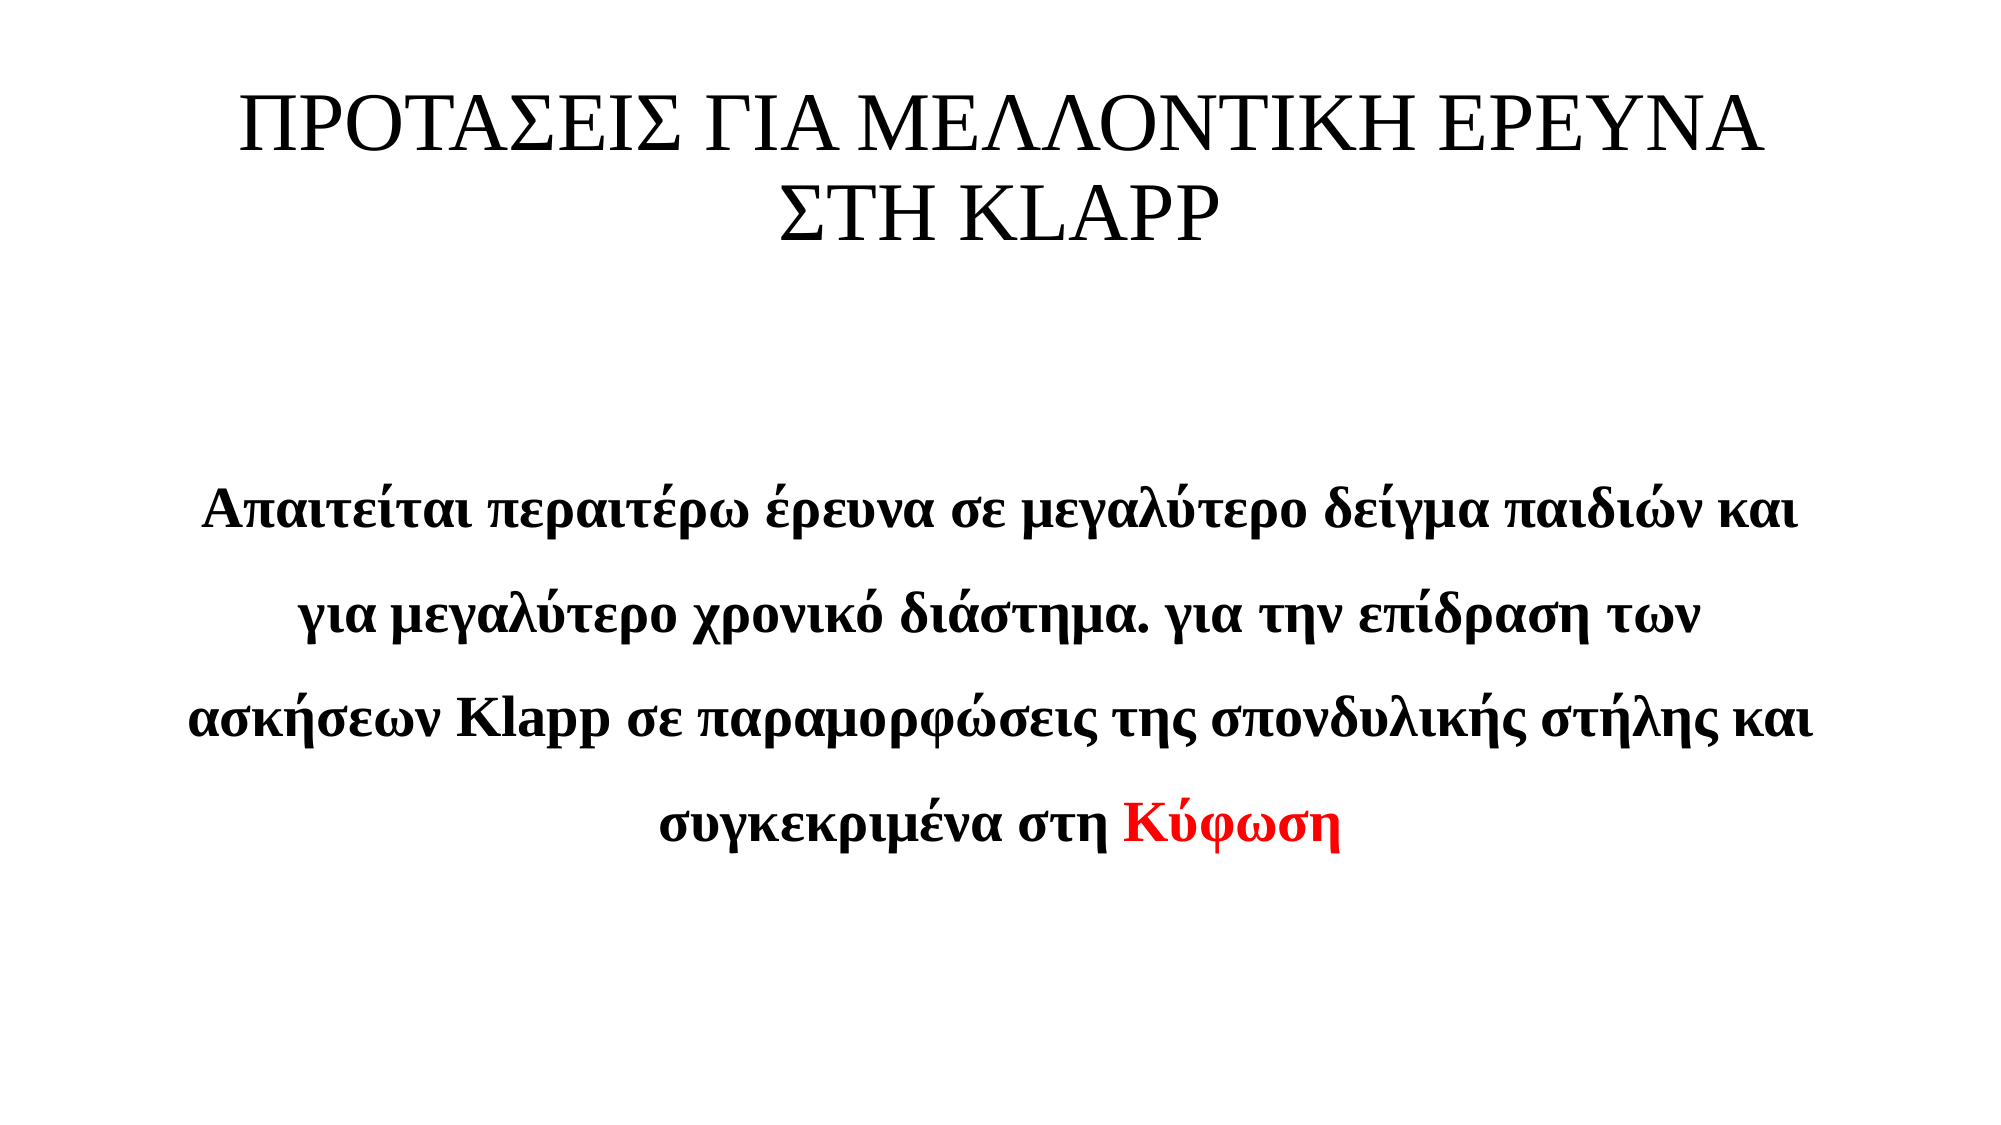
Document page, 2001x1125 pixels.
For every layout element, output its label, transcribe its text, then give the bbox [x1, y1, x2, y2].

title ΠΡΟΤΑΣΕΙΣ ΓΙΑ ΜΕΛΛΟΝΤΙΚΗ ΕΡΕΥΝΑ ΣΤΗ KLAPP [137, 59, 1863, 278]
list Απαιτείται περαιτέρω έρευνα σε μεγαλύτερο δείγμα παιδιών και για μεγαλύτερο χρονικό διάστημα. για την επίδραση των ασκήσεων Klapp σε παραμορφώσεις της σπονδυλικής στήλης και συγκεκριμένα στη Κύφωση [172, 299, 1831, 1014]
